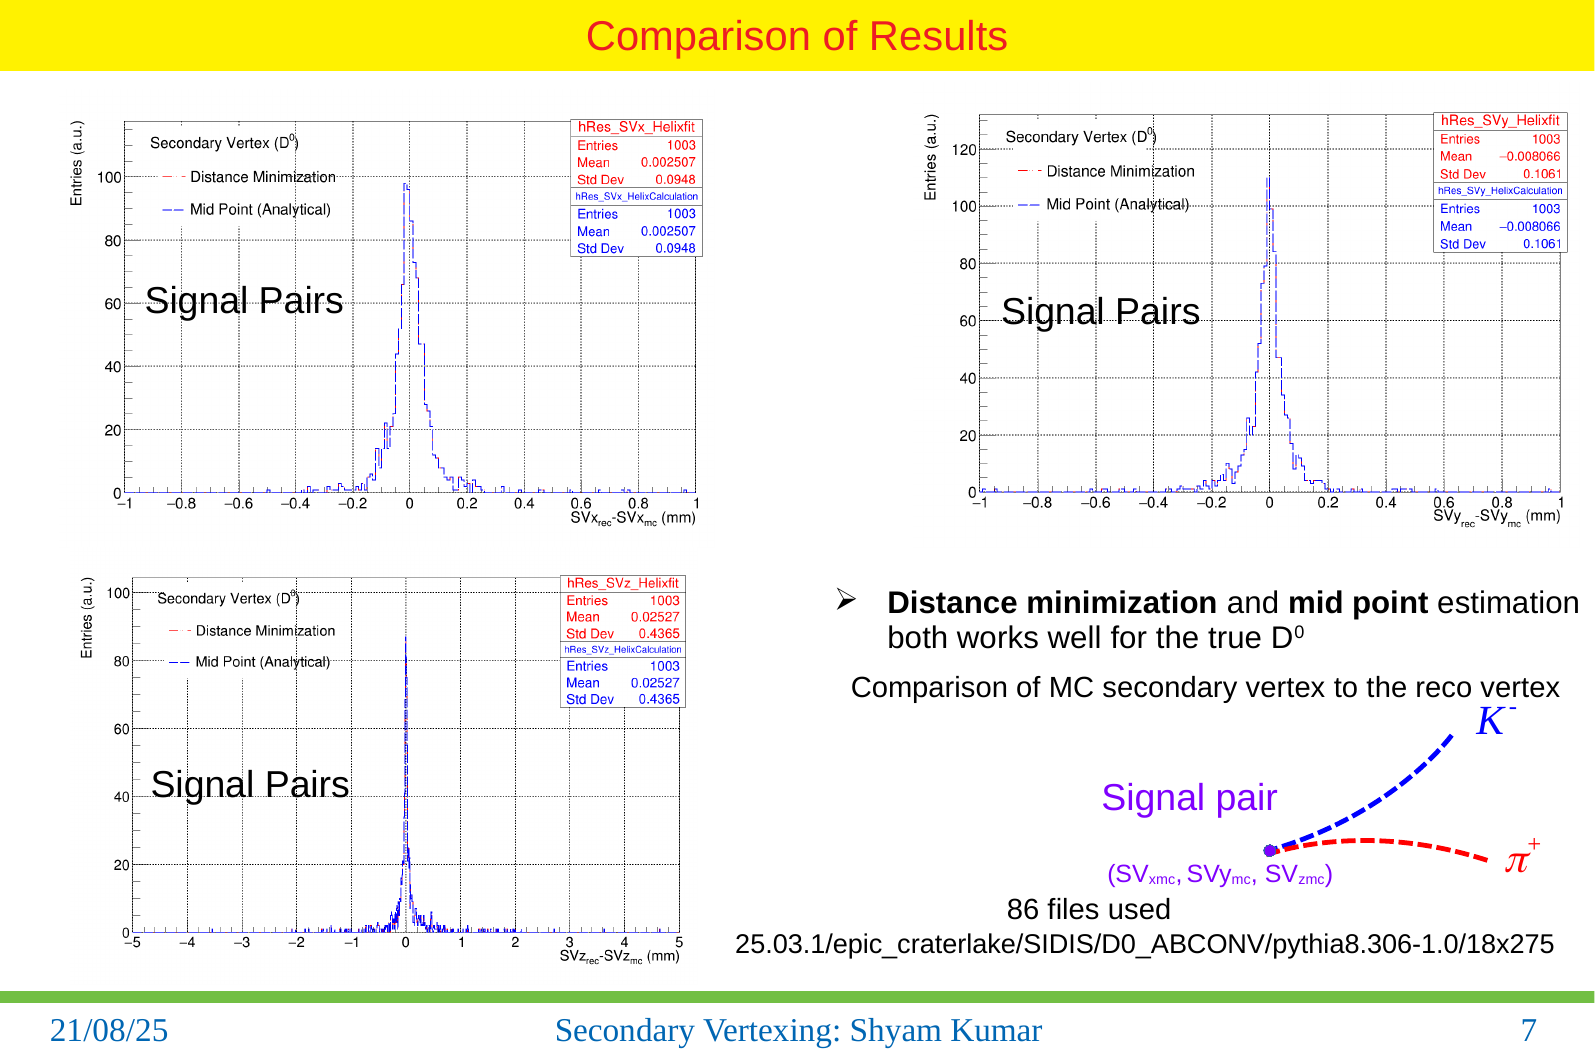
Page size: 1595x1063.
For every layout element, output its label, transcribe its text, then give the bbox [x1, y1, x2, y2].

picture [59, 89, 715, 985]
text_box Signal Pairs [129, 271, 402, 371]
text_box Signal Pairs [135, 756, 408, 855]
text_box 86 files used [992, 885, 1092, 934]
text_box (SVxmc, SVymc, SVzmc) [1092, 851, 1459, 951]
text_box Signal Pairs [986, 283, 1258, 383]
title Comparison of Results [0, 0, 1595, 71]
text_box 25.03.1/epic_craterlake/SIDIS/D0_ABCONV/pythia8.306-1.0/18x275 [720, 921, 1595, 979]
chart [1496, 830, 1548, 876]
chart [1468, 692, 1524, 745]
text_box Signal pair [1086, 769, 1300, 827]
text_box Comparison of MC secondary vertex to the reco vertex [816, 663, 1595, 745]
list Distance minimization and mid point estimation both works well for the true D0 [816, 585, 1584, 663]
text_box [1263, 844, 1276, 857]
picture [913, 82, 1580, 548]
